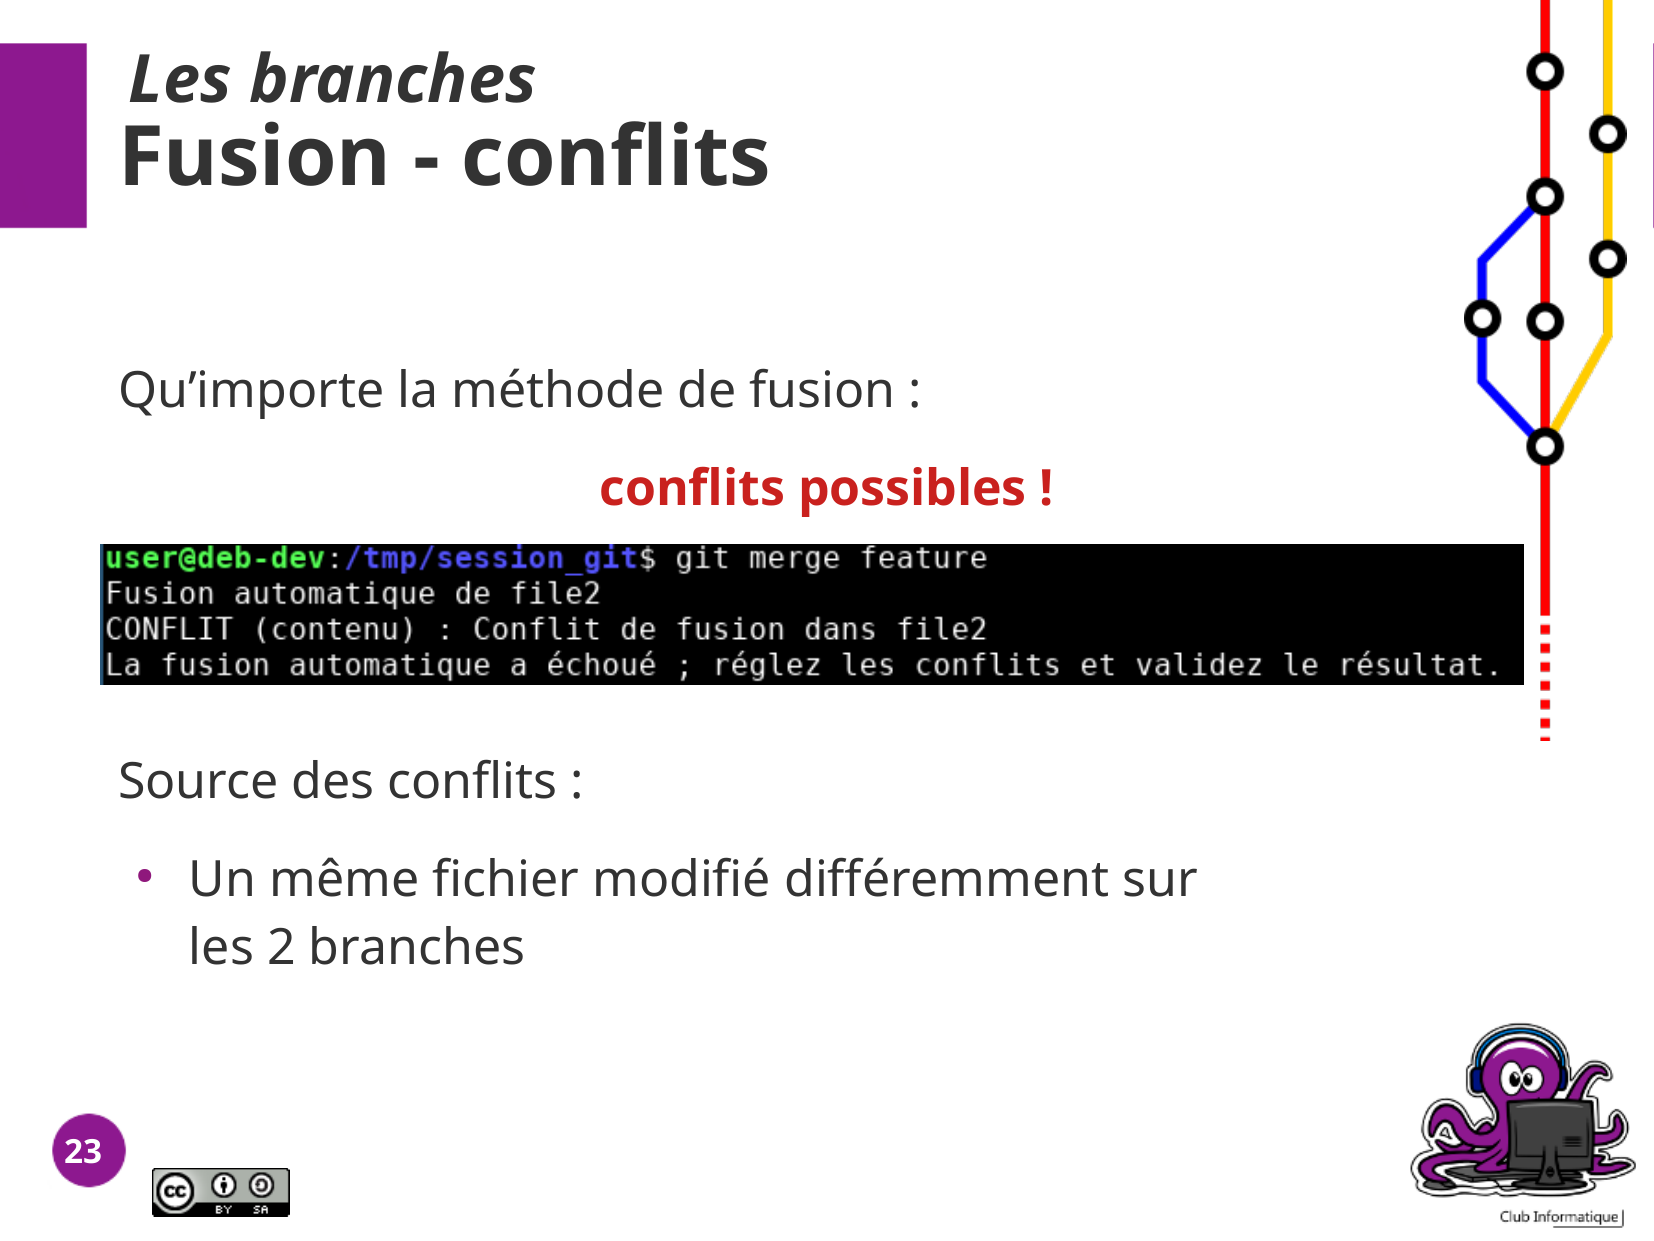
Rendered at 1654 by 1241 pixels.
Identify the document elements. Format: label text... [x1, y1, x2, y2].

list Qu’importe la méthode de fusion : conflits possibles ! Source des conflits : Un même fichier modifié différemment sur les 2 branches [118, 354, 1536, 1074]
title Les branches [128, 0, 1133, 181]
title Fusion - conflits [118, 49, 1571, 257]
picture [0, 0, 1654, 1241]
